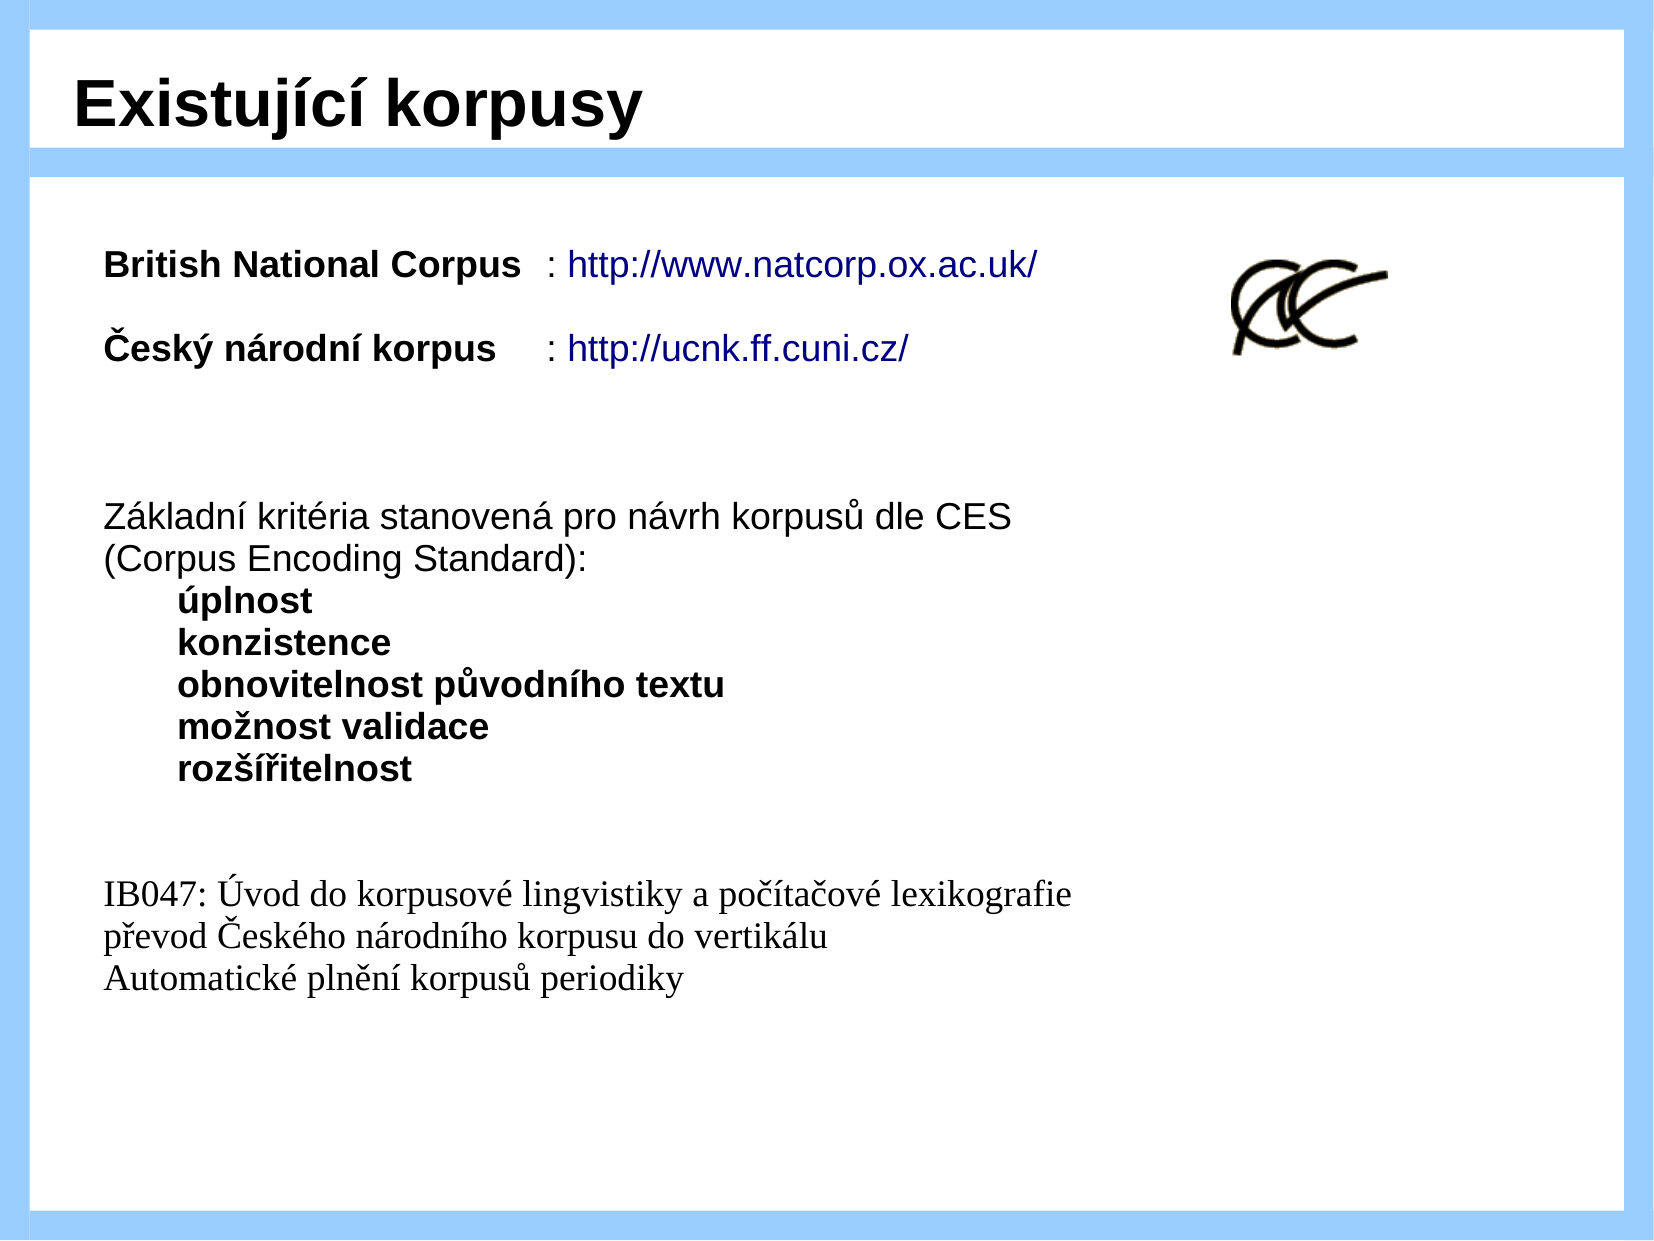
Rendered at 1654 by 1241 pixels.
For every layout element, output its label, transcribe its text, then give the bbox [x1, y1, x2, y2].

text_box Existující korpusy [59, 58, 1152, 148]
text_box British National Corpus : http://www.natcorp.ox.ac.uk/ Český národní korpus : http://ucnk.ff.cuni.cz/ Základní kritéria stanovená pro návrh korpusů dle CES (Corpus Encoding Standard): úplnost konzistence obnovitelnost původního textu možnost validace rozšířitelnost IB047: Úvod do korpusové lingvistiky a počítačové lexikografie převod Českého národního korpusu do vertikálu Automatické plnění korpusů periodiky [88, 236, 1418, 1152]
picture [1231, 227, 1388, 384]
